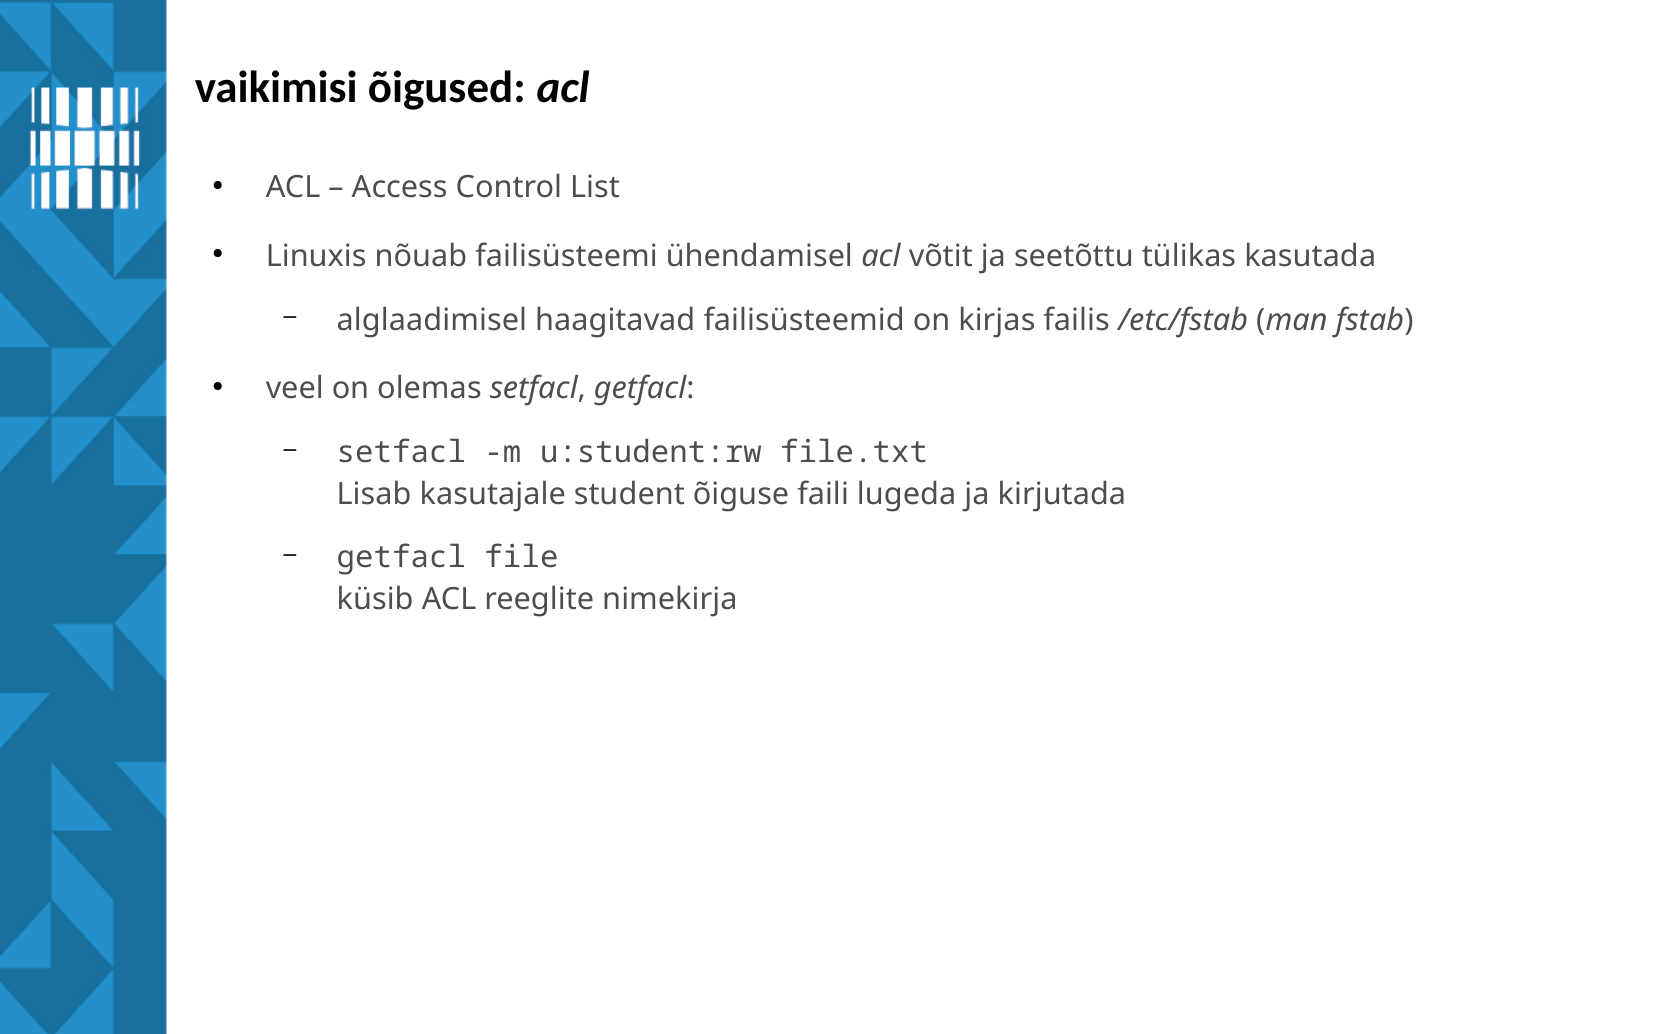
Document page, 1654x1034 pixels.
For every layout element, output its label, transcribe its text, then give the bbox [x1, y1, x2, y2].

list ACL – Access Control List Linuxis nõuab failisüsteemi ühendamisel acl võtit ja seetõttu tülikas kasutada alglaadimisel haagitavad failisüsteemid on kirjas failis /etc/fstab (man fstab) veel on olemas setfacl, getfacl: setfacl -m u:student:rw file.txt Lisab kasutajale student õiguse faili lugeda ja kirjutada getfacl file küsib ACL reeglite nimekirja [194, 165, 1625, 1004]
title vaikimisi õigused: acl [194, 41, 1595, 142]
picture [42, 108, 132, 208]
